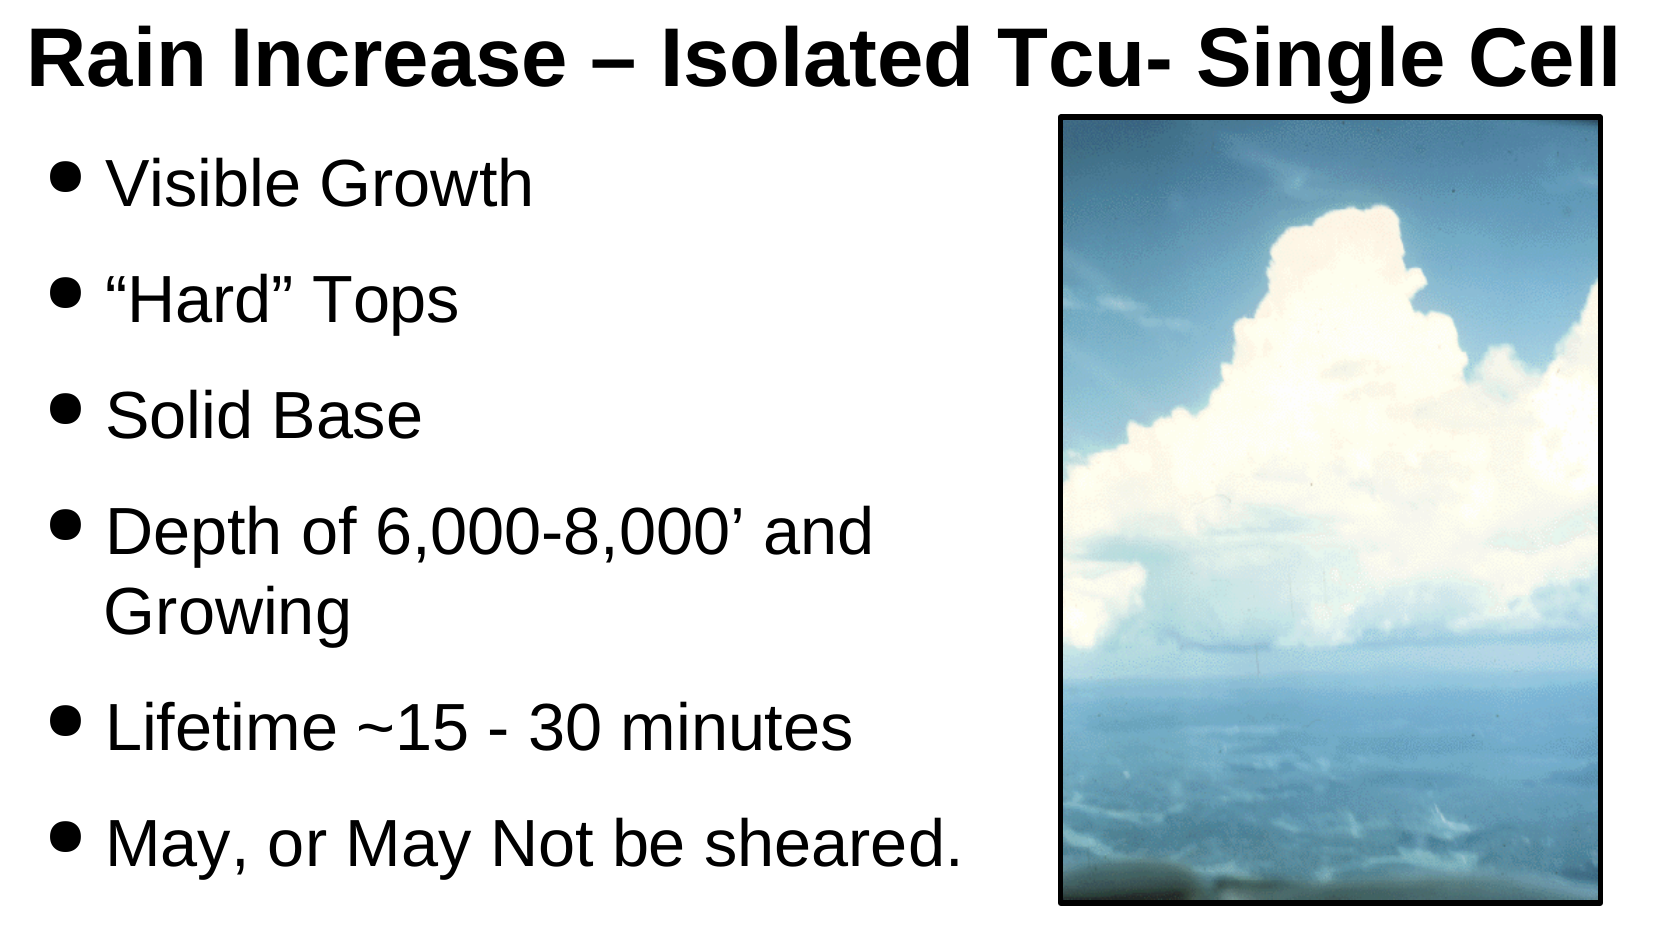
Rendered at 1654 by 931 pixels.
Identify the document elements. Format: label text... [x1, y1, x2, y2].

chart [1063, 120, 1598, 901]
title Rain Increase – Isolated Tcu- Single Cell [0, 0, 1654, 107]
text_box Visible Growth “Hard” Tops Solid Base Depth of 6,000-8,000’ and Growing Lifetime ~15 - 30 minutes May, or May Not be sheared. [0, 132, 1051, 887]
